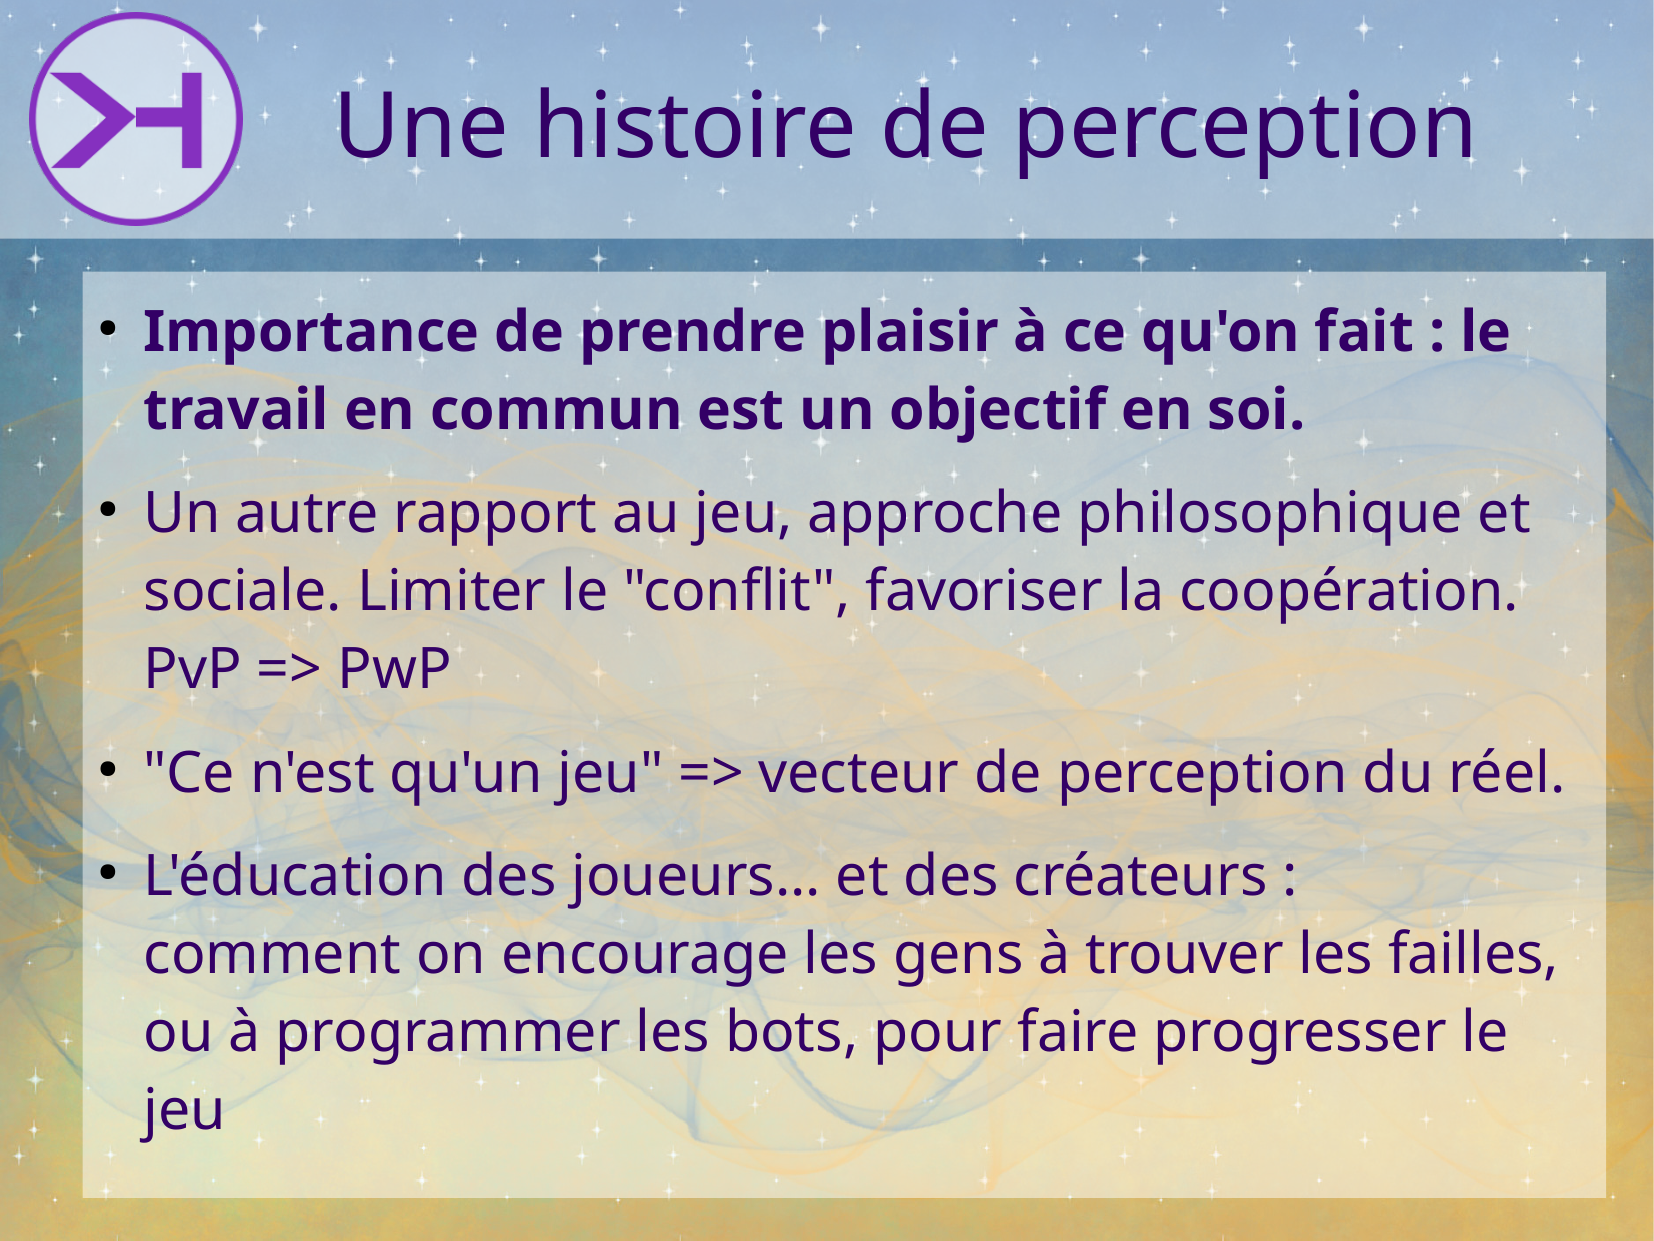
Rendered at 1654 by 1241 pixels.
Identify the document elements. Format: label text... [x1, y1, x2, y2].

list Importance de prendre plaisir à ce qu'on fait : le travail en commun est un objectif en soi. Un autre rapport au jeu, approche philosophique et sociale. Limiter le "conflit", favoriser la coopération. PvP => PwP "Ce n'est qu'un jeu" => vecteur de perception du réel. L'éducation des joueurs... et des créateurs : comment on encourage les gens à trouver les failles, ou à programmer les bots, pour faire progresser le jeu [82, 290, 1571, 1193]
picture [29, 12, 243, 226]
picture [0, 239, 1654, 1241]
title Une histoire de perception [242, 18, 1571, 226]
